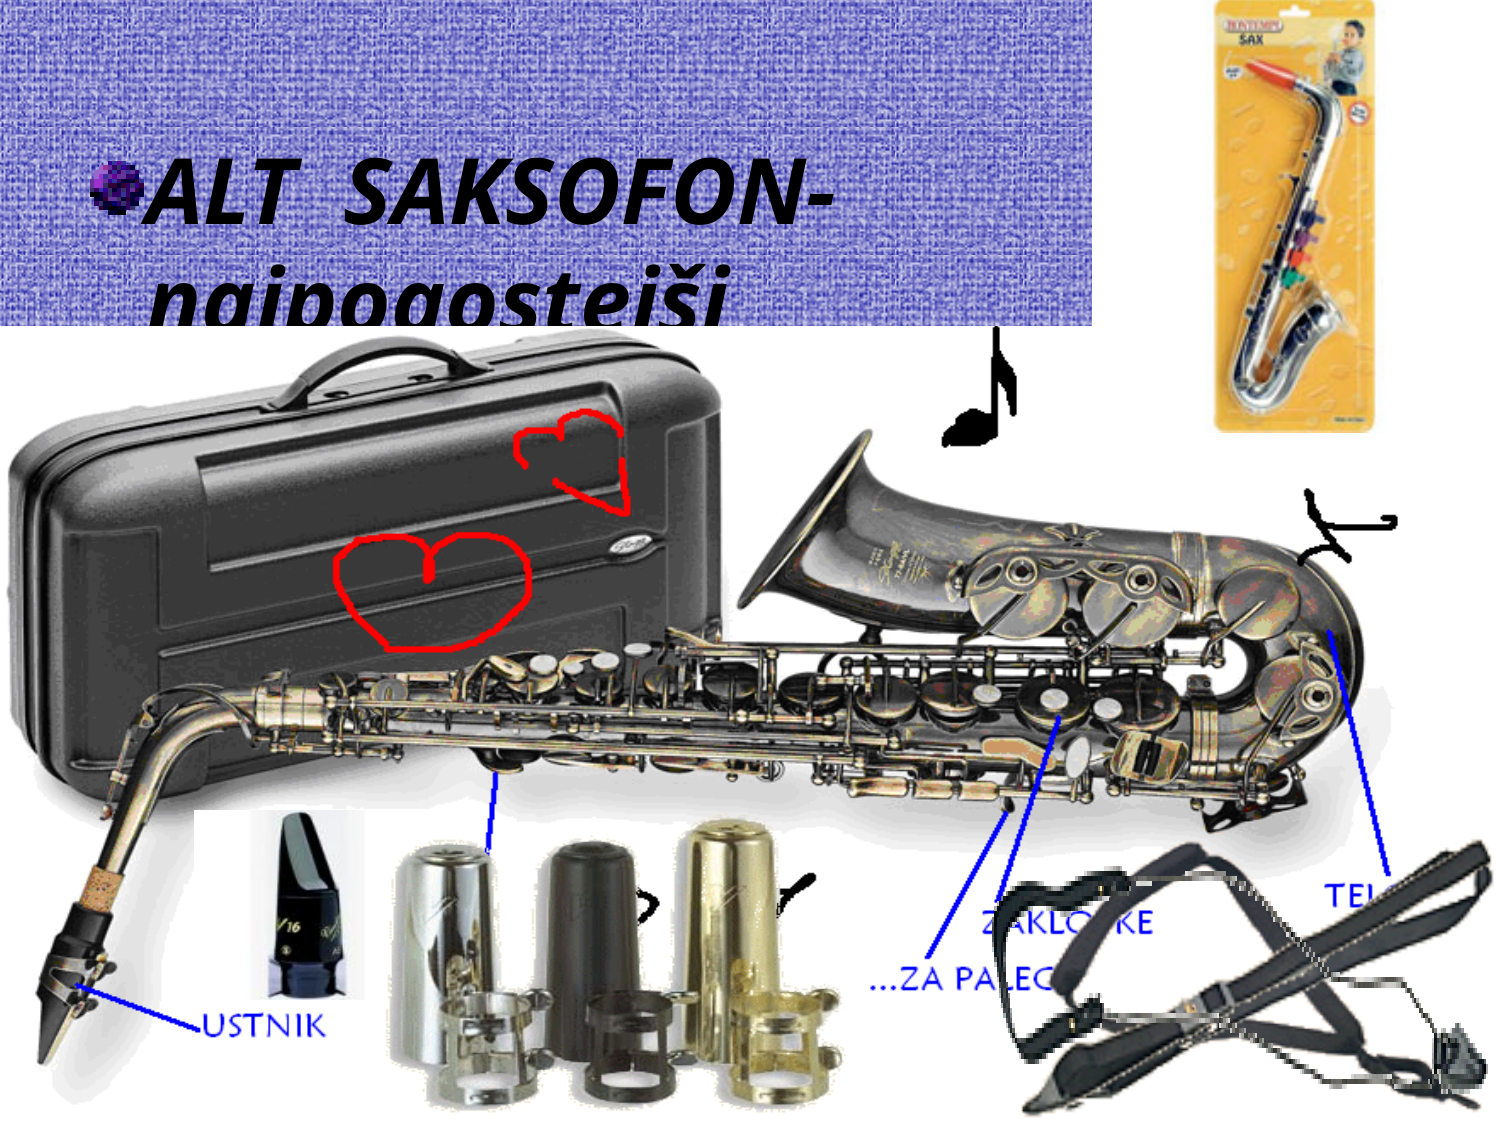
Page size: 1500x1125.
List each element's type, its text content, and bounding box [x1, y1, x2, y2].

list ALT SAKSOFON-najpogostejši Uglašen v Es Klasična in jazz glasba C1=Es-violina in klavir [75, 125, 1092, 326]
picture [0, 0, 1500, 1125]
